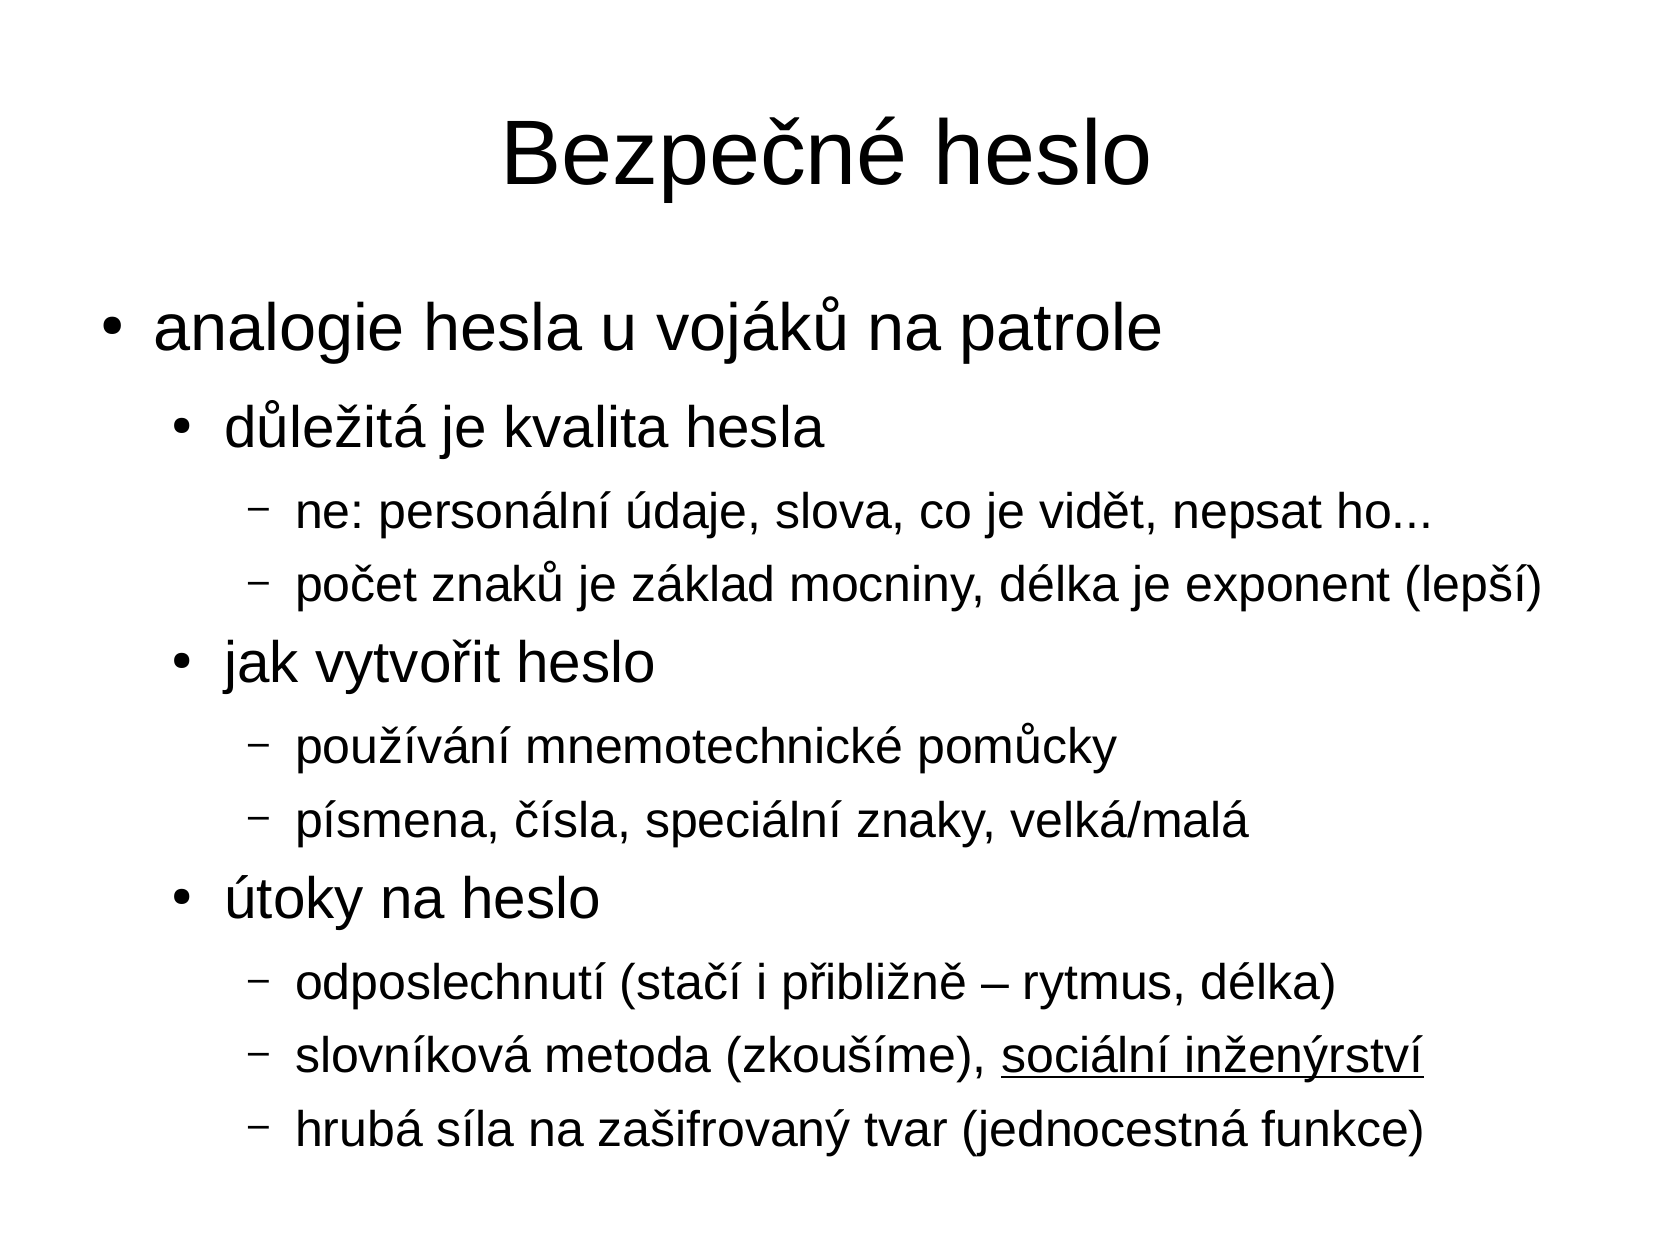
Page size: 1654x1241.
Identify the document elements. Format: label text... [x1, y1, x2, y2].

list analogie hesla u vojáků na patrole důležitá je kvalita hesla ne: personální údaje, slova, co je vidět, nepsat ho... počet znaků je základ mocniny, délka je exponent (lepší) jak vytvořit heslo používání mnemotechnické pomůcky písmena, čísla, speciální znaky, velká/malá útoky na heslo odposlechnutí (stačí i přibližně – rytmus, délka) slovníková metoda (zkoušíme), sociální inženýrství hrubá síla na zašifrovaný tvar (jednocestná funkce) [82, 290, 1571, 1158]
title Bezpečné heslo [82, 56, 1571, 250]
